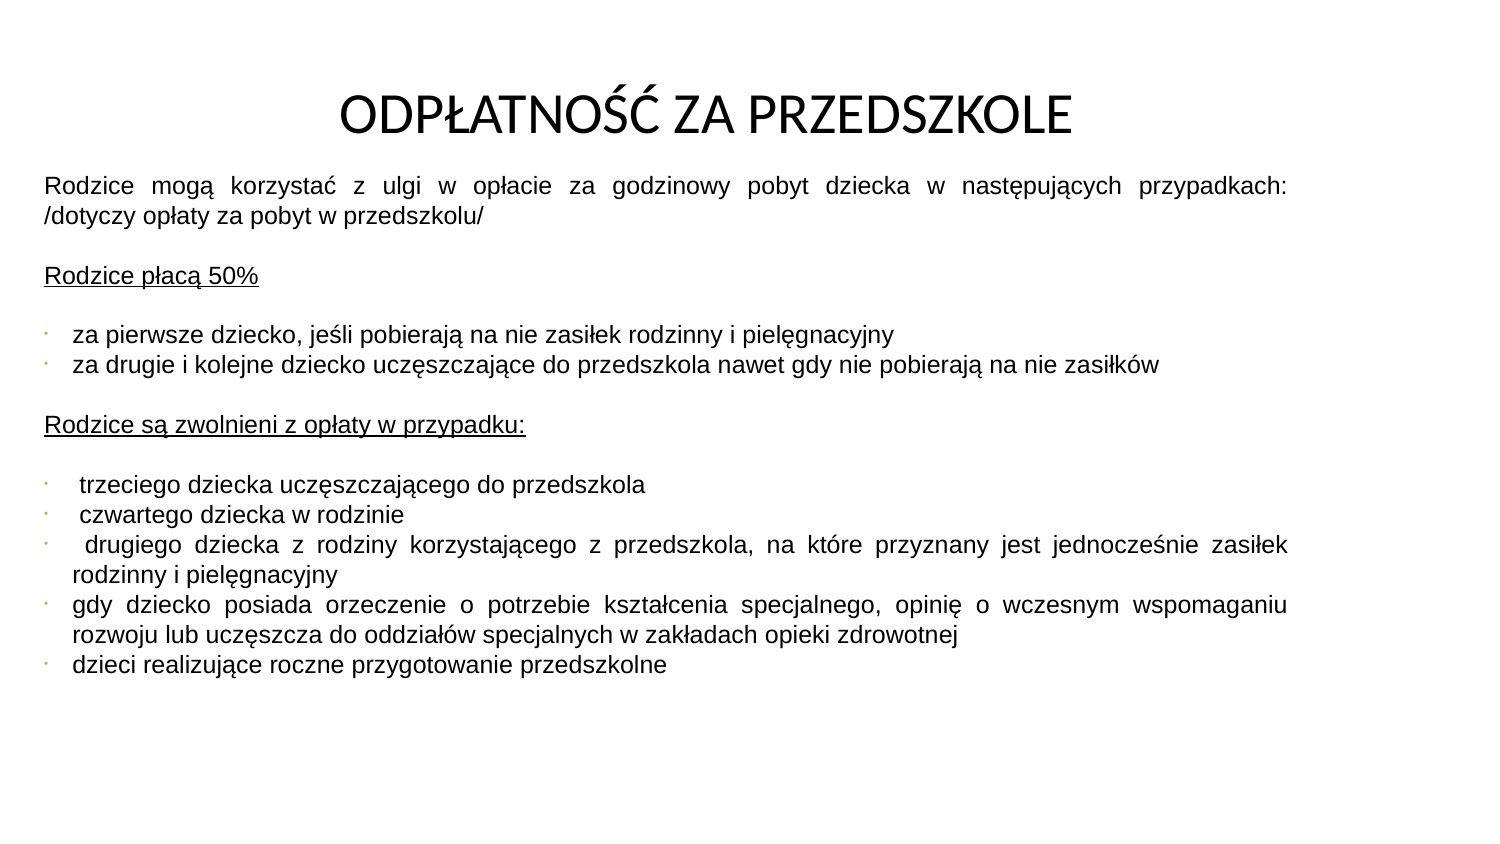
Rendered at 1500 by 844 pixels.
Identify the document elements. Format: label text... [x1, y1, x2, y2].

text_box ODPŁATNOŚĆ ZA PRZEDSZKOLE [88, 67, 1326, 153]
text_box Rodzice mogą korzystać z ulgi w opłacie za godzinowy pobyt dziecka w następujących przypadkach: /dotyczy opłaty za pobyt w przedszkolu/ Rodzice płacą 50% za pierwsze dziecko, jeśli pobierają na nie zasiłek rodzinny i pielęgnacyjny za drugie i kolejne dziecko uczęszczające do przedszkola nawet gdy nie pobierają na nie zasiłków Rodzice są zwolnieni z opłaty w przypadku: trzeciego dziecka uczęszczającego do przedszkola czwartego dziecka w rodzinie drugiego dziecka z rodziny korzystającego z przedszkola, na które przyznany jest jednocześnie zasiłek rodzinny i pielęgnacyjny gdy dziecko posiada orzeczenie o potrzebie kształcenia specjalnego, opinię o wczesnym wspomaganiu rozwoju lub uczęszcza do oddziałów specjalnych w zakładach opieki zdrowotnej dzieci realizujące roczne przygotowanie przedszkolne [29, 161, 1306, 686]
